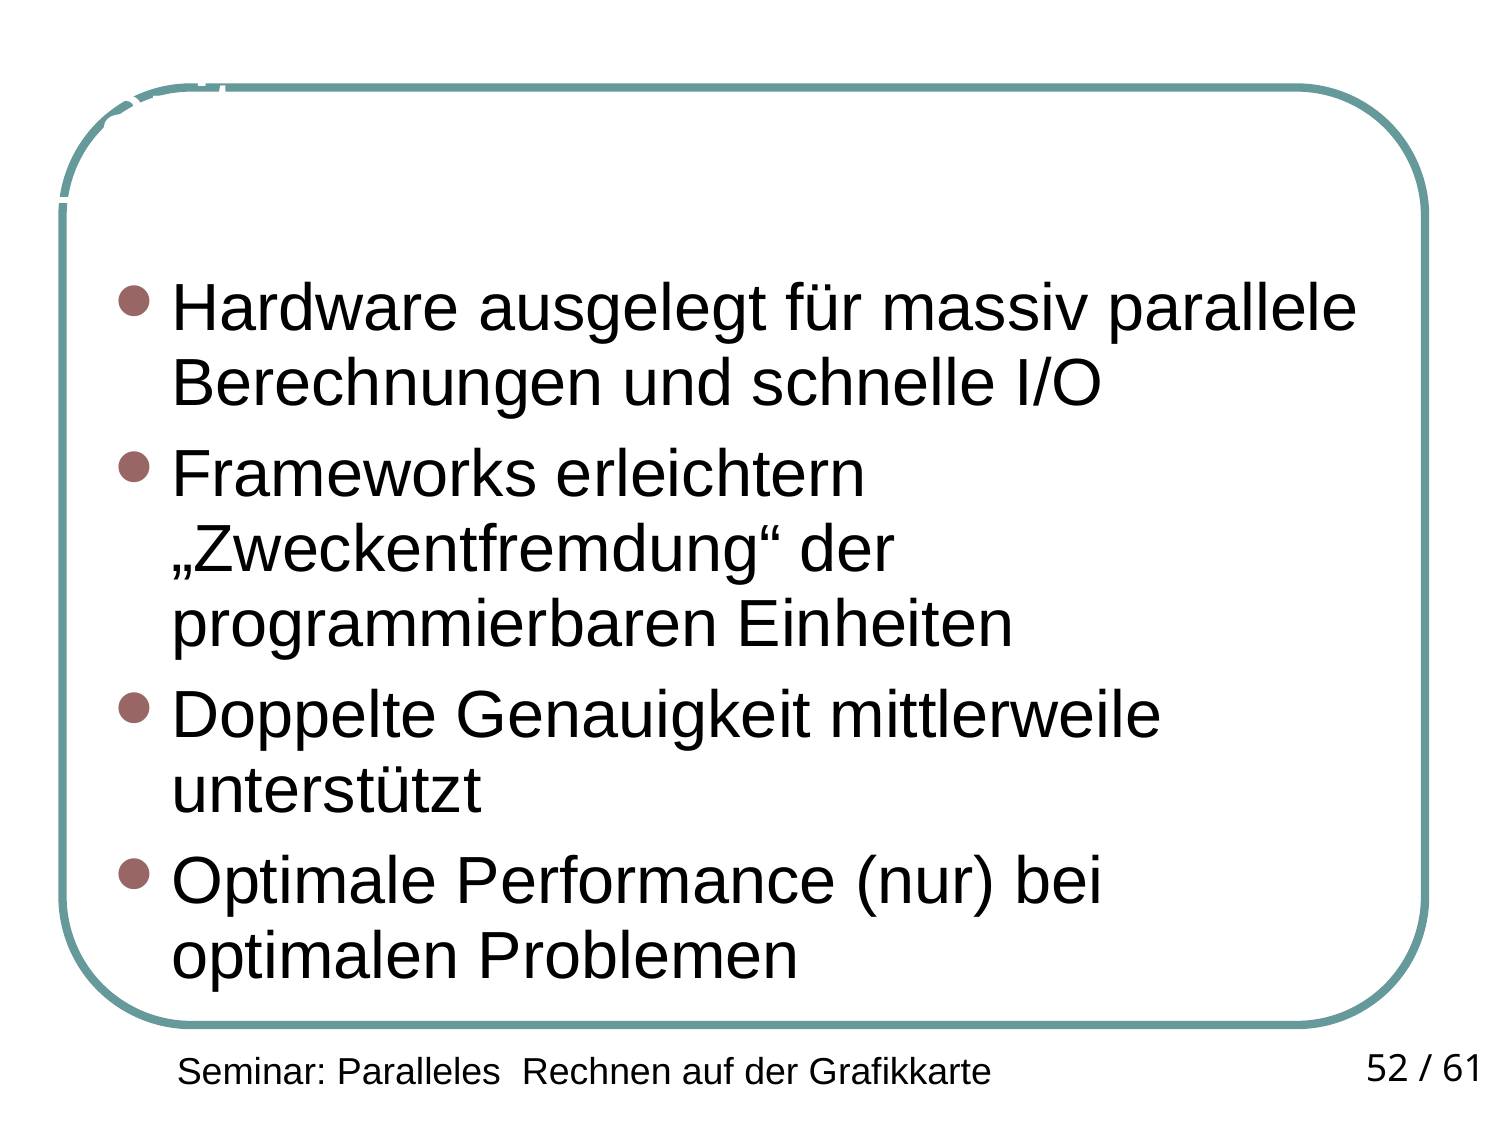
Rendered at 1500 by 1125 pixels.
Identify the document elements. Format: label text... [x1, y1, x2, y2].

list Hardware ausgelegt für massiv parallele Berechnungen und schnelle I/O Frameworks erleichtern „Zweckentfremdung“ der programmierbaren Einheiten Doppelte Genauigkeit mittlerweile unterstützt Optimale Performance (nur) bei optimalen Problemen [99, 262, 1401, 1076]
title Fazit [31, 0, 1347, 233]
